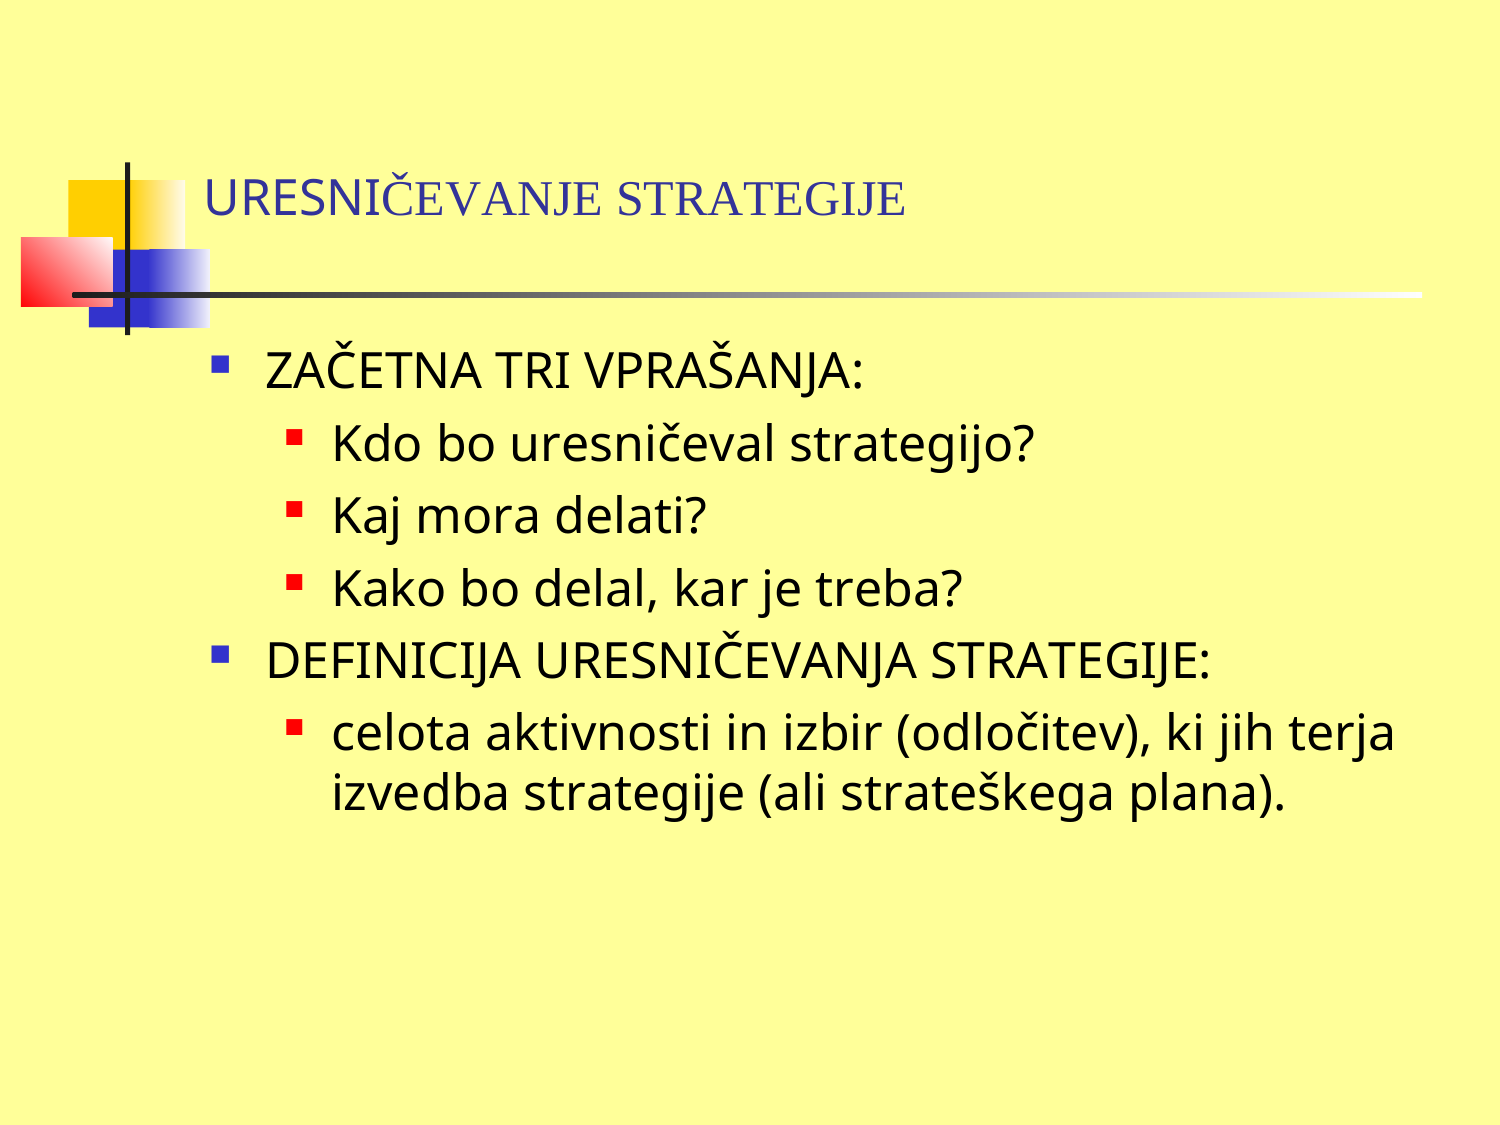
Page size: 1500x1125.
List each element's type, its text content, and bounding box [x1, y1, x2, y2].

list ZAČETNA TRI VPRAŠANJA: Kdo bo uresničeval strategijo? Kaj mora delati? Kako bo delal, kar je treba? DEFINICIJA URESNIČEVANJA STRATEGIJE: celota aktivnosti in izbir (odločitev), ki jih terja izvedba strategije (ali strateškega plana). [193, 331, 1469, 1007]
title URESNIČEVANJE STRATEGIJE [188, 101, 1468, 289]
